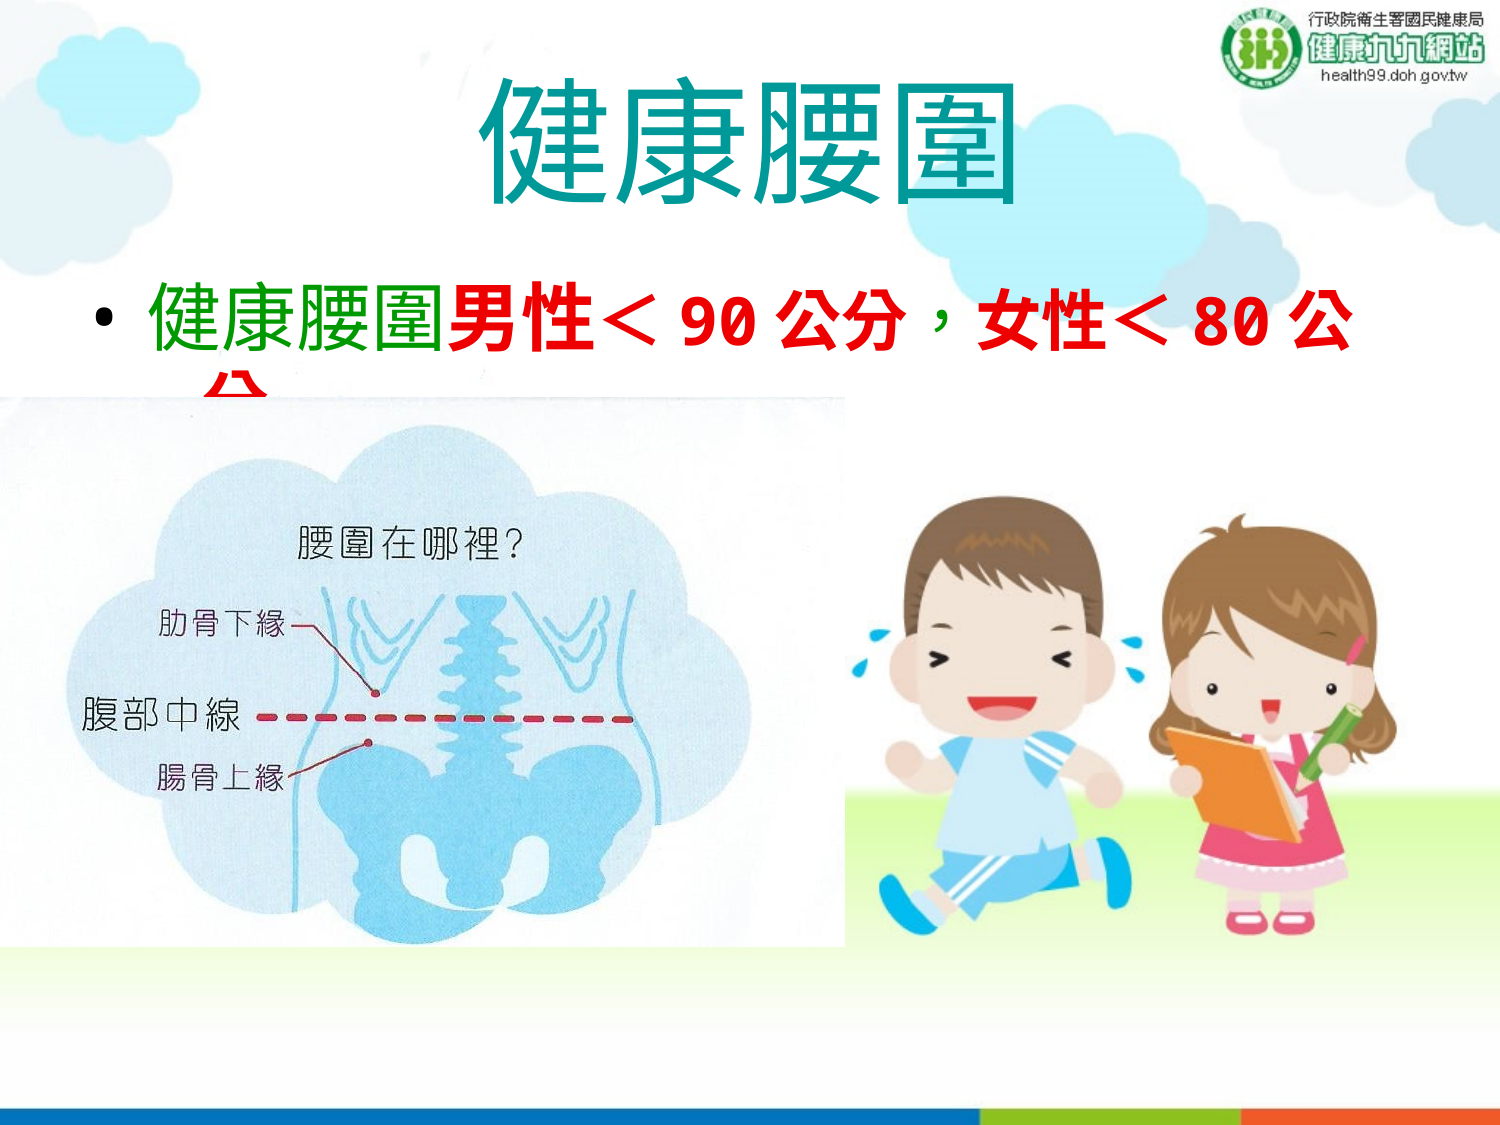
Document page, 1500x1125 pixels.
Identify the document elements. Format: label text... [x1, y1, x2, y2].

title 健康腰圍 [75, 45, 1426, 233]
list 健康腰圍男性＜90公分，女性＜80公分 [75, 262, 1426, 1005]
picture [0, 397, 845, 947]
